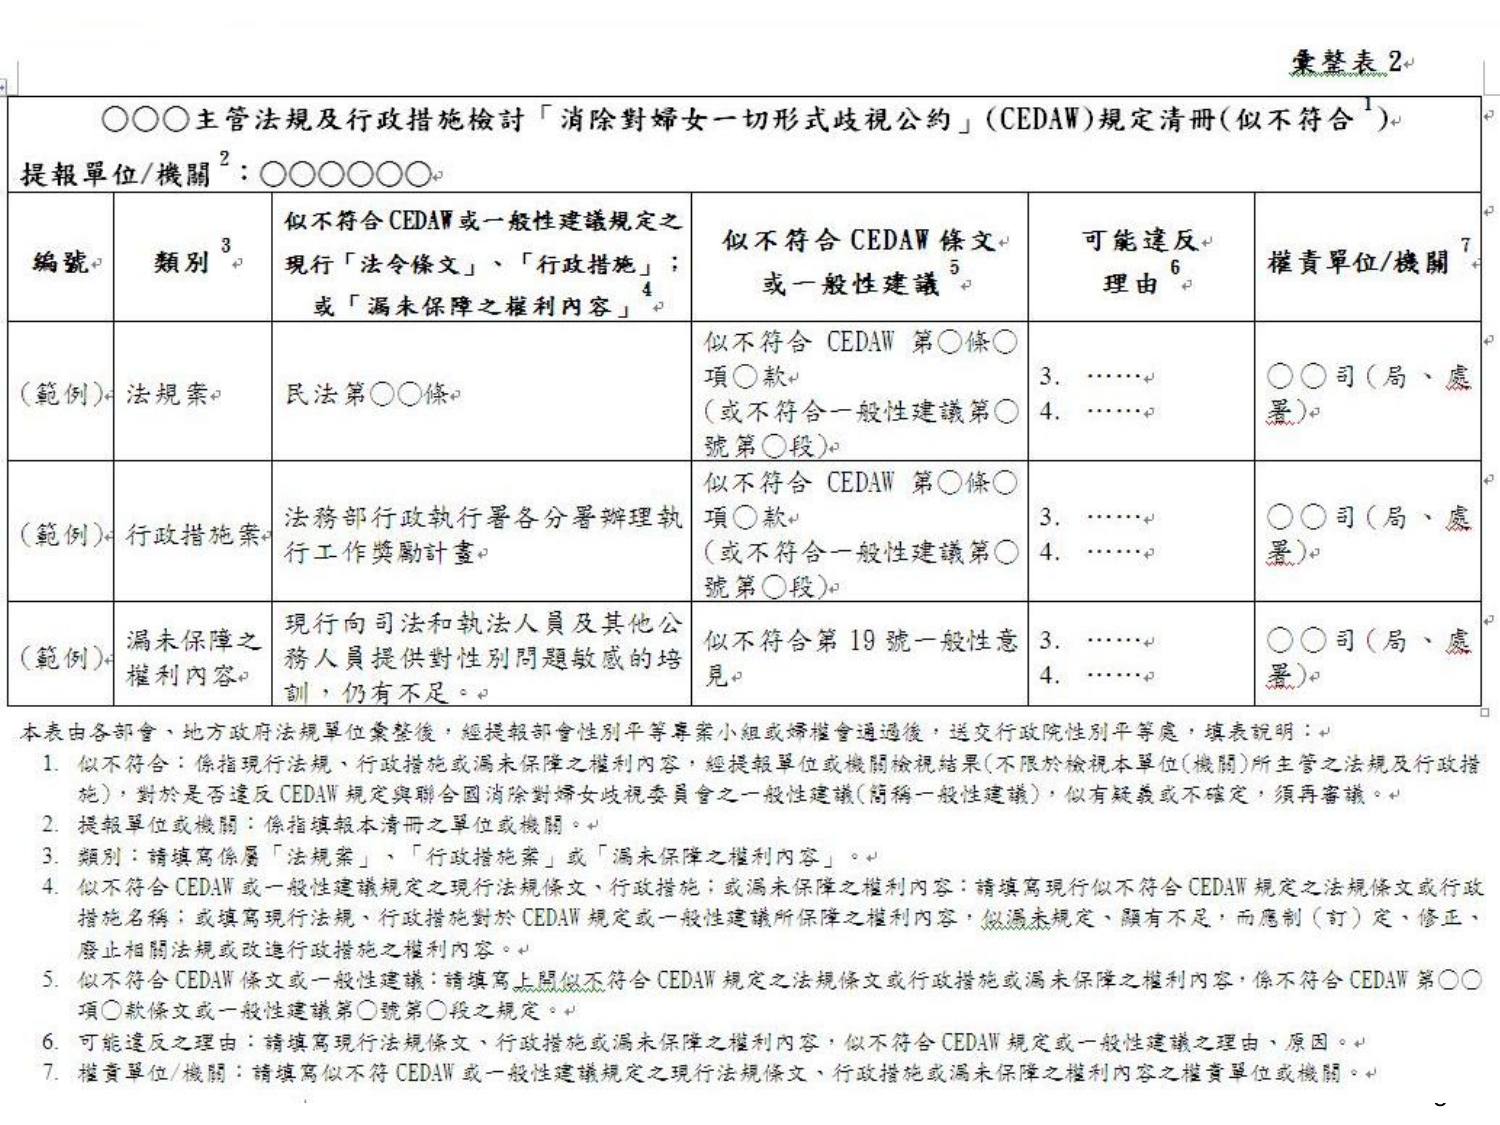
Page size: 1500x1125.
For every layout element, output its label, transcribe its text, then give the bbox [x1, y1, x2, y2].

text_box <編號> [1112, 1103, 1463, 1123]
picture [0, 22, 1500, 1103]
